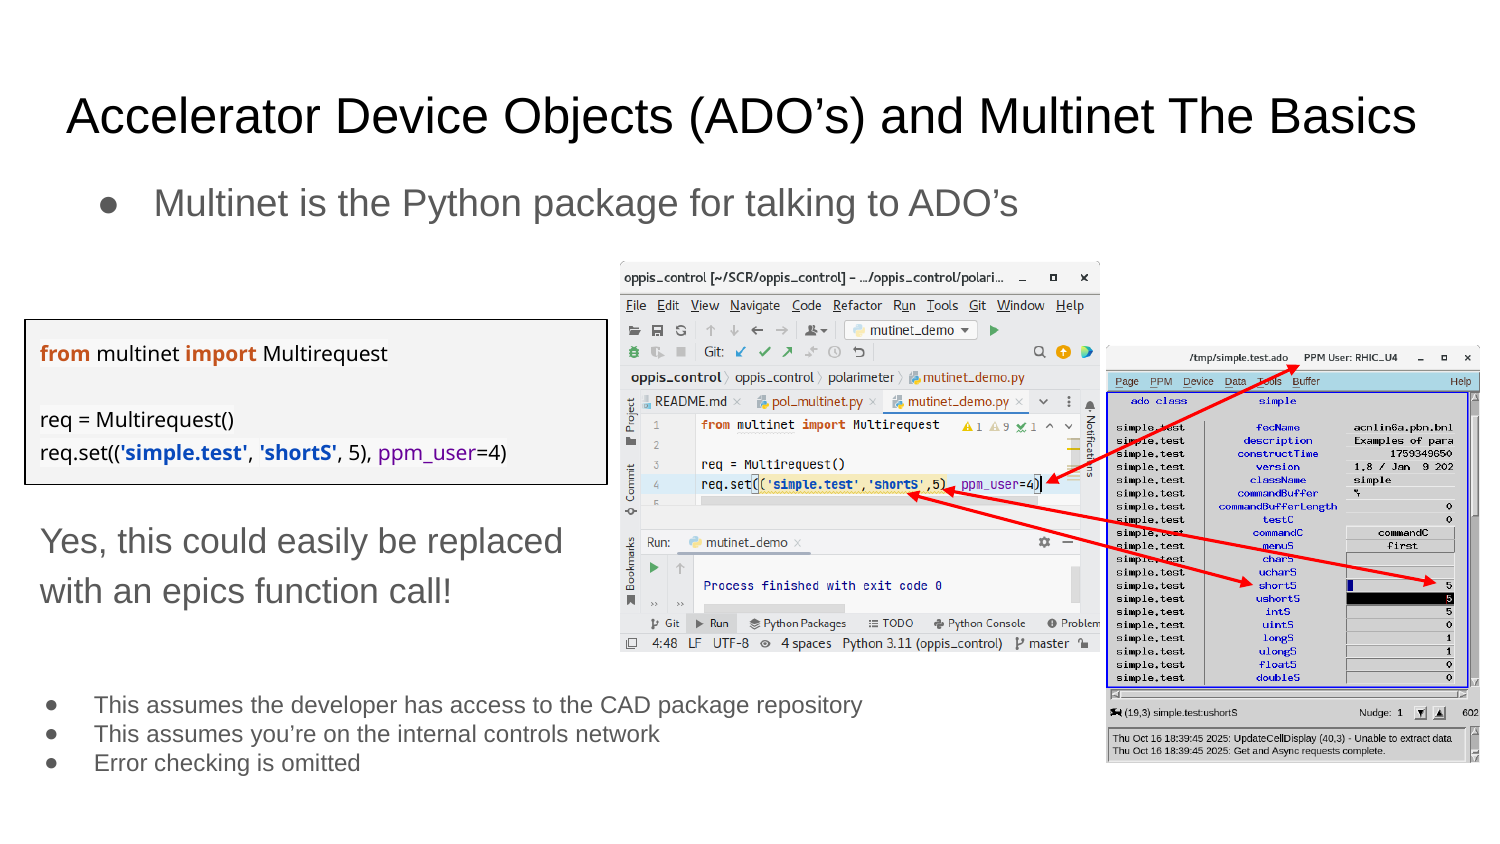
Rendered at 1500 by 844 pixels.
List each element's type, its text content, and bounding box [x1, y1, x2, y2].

title Accelerator Device Objects (ADO’s) and Multinet The Basics [51, 72, 1449, 167]
list This assumes the developer has access to the CAD package repository This assumes you’re on the internal controls network Error checking is omitted [3, 674, 1402, 822]
list from multinet import Multirequest req = Multirequest() req.set(('simple.test', 'shortS', 5), ppm_user=4) [24, 319, 607, 485]
list Multinet is the Python package for talking to ADO’s [63, 159, 1462, 254]
picture [1106, 345, 1480, 763]
list Yes, this could easily be replaced with an epics function call! [24, 497, 598, 627]
picture [620, 261, 1100, 652]
